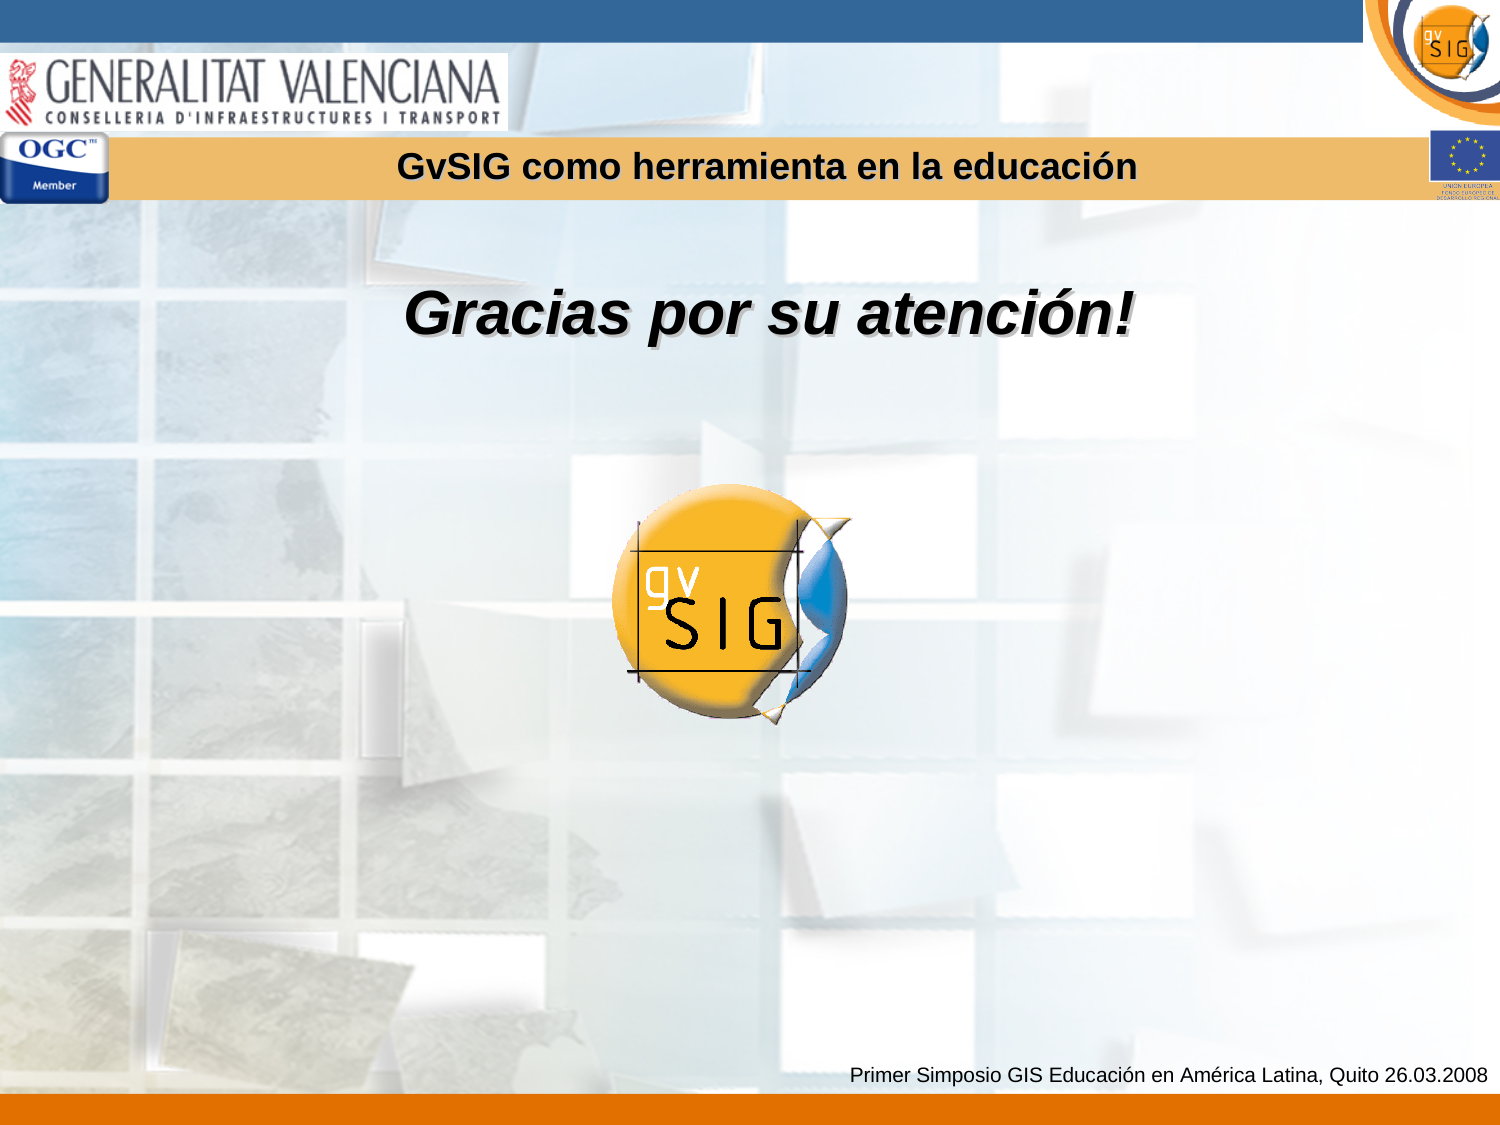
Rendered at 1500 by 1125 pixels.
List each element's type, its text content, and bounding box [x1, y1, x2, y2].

picture [1363, 0, 1500, 127]
picture [0, 132, 109, 204]
picture [0, 53, 508, 131]
text_box Gracias por su atención! [75, 273, 1464, 394]
picture [607, 481, 853, 728]
text_box GvSIG como herramienta en la educación [396, 147, 1166, 191]
picture [1429, 129, 1500, 200]
